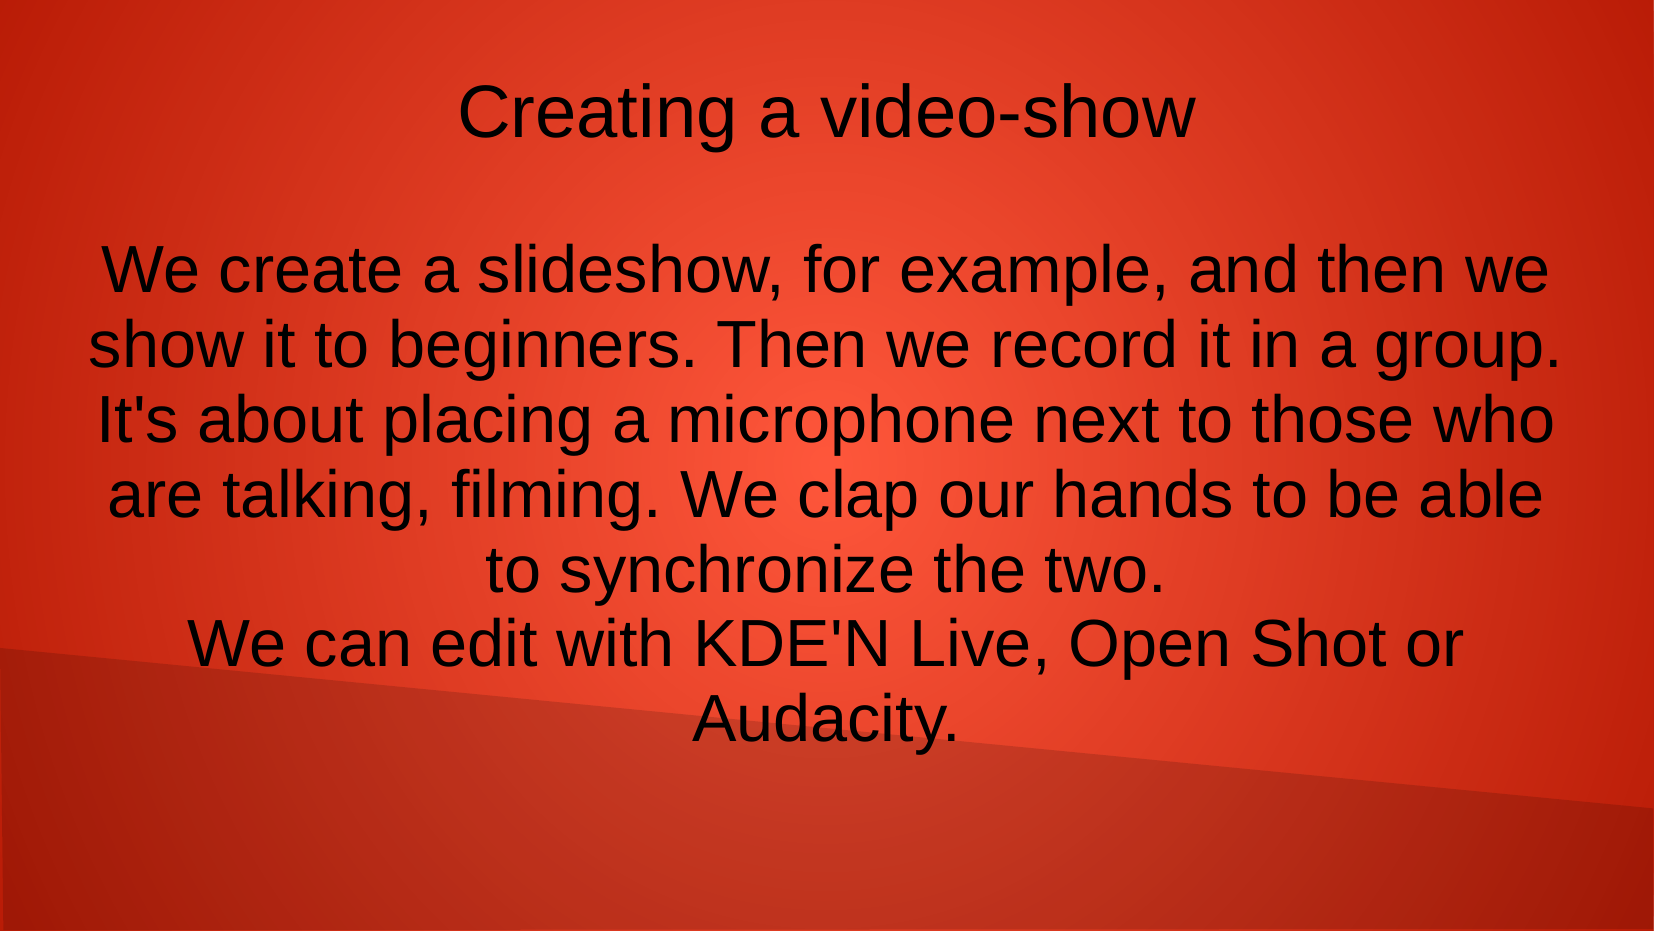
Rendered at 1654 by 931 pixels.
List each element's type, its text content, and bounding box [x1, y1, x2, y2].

subtitle We create a slideshow, for example, and then we show it to beginners. Then we record it in a group. It's about placing a microphone next to those who are talking, filming. We clap our hands to be able to synchronize the two. We can edit with KDE'N Live, Open Shot or Audacity. [82, 195, 1571, 794]
title Creating a video-show [82, 35, 1571, 189]
